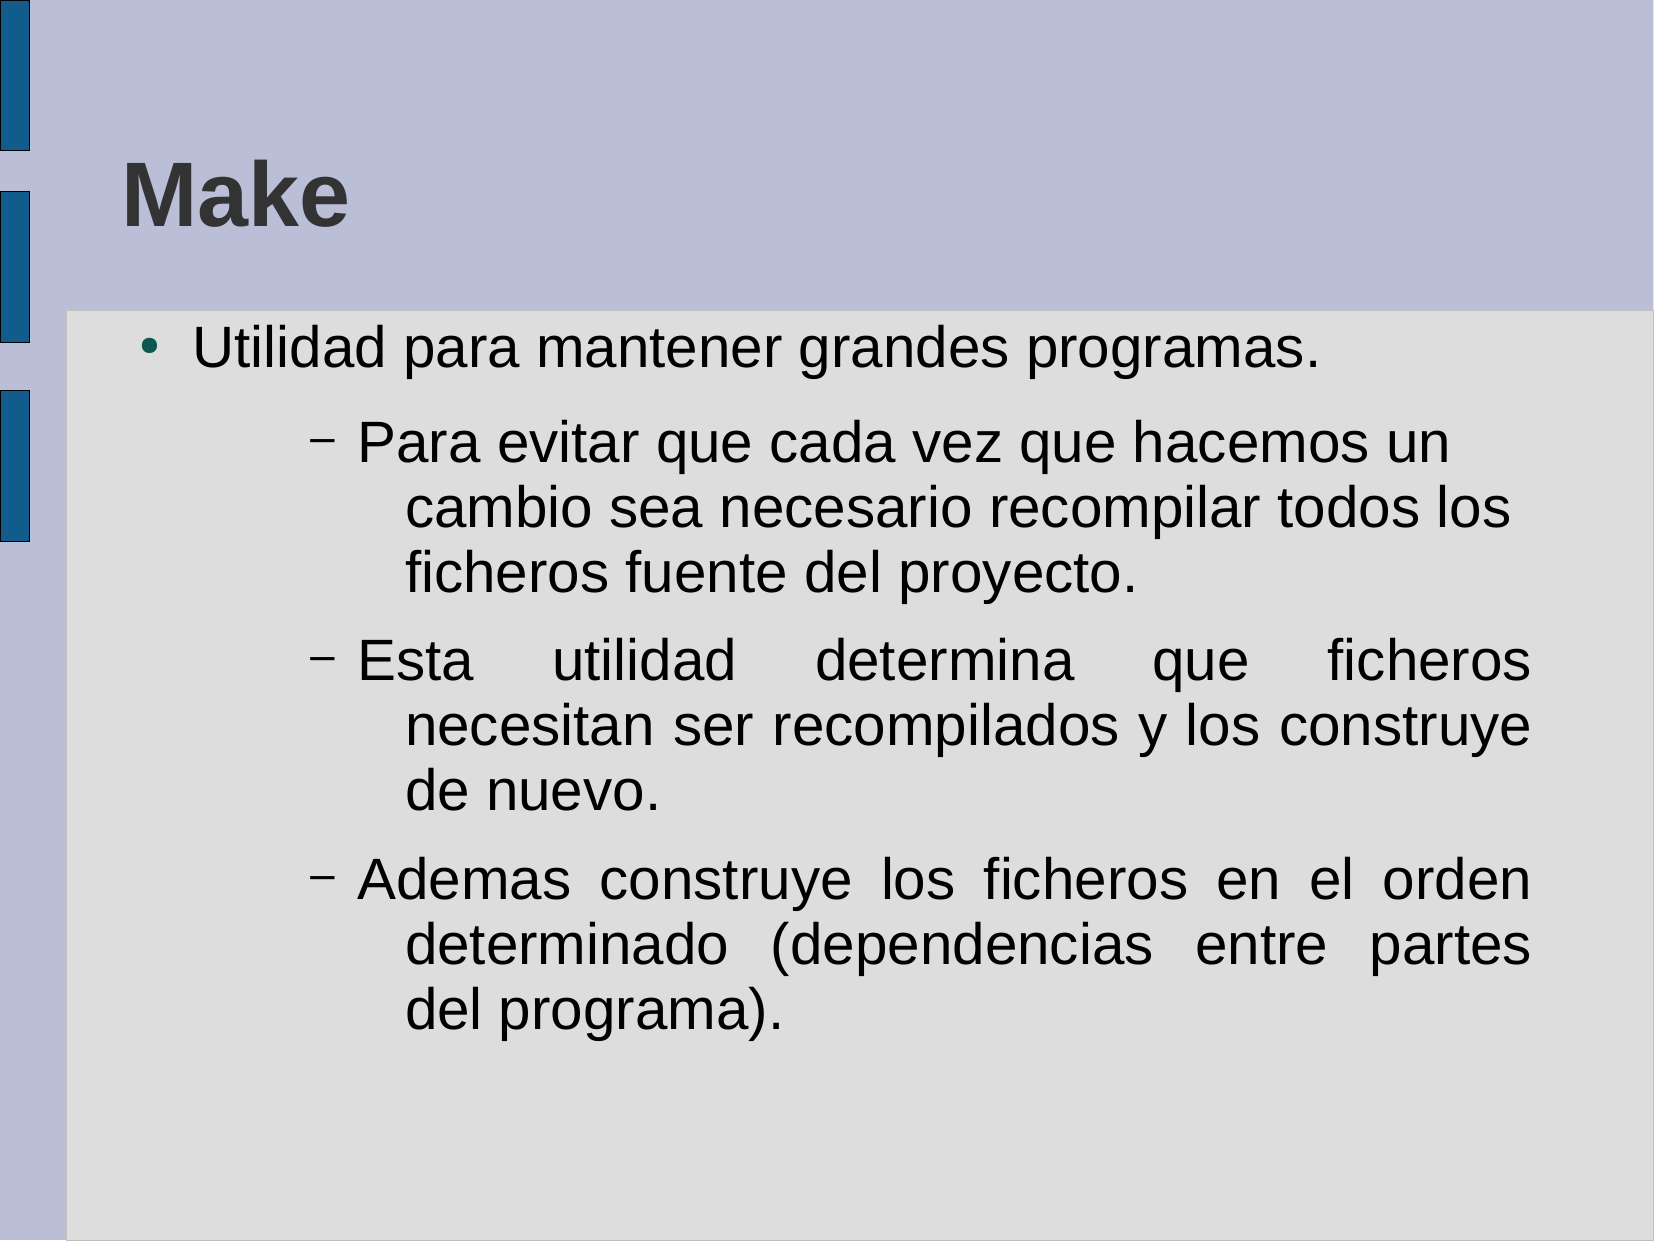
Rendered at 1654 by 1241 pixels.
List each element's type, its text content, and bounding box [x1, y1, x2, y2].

list Utilidad para mantener grandes programas. Para evitar que cada vez que hacemos un cambio sea necesario recompilar todos los ficheros fuente del proyecto. Esta utilidad determina que ficheros necesitan ser recompilados y los construye de nuevo. Ademas construye los ficheros en el orden determinado (dependencias entre partes del programa). [121, 314, 1534, 1082]
title Make [121, 98, 1534, 291]
